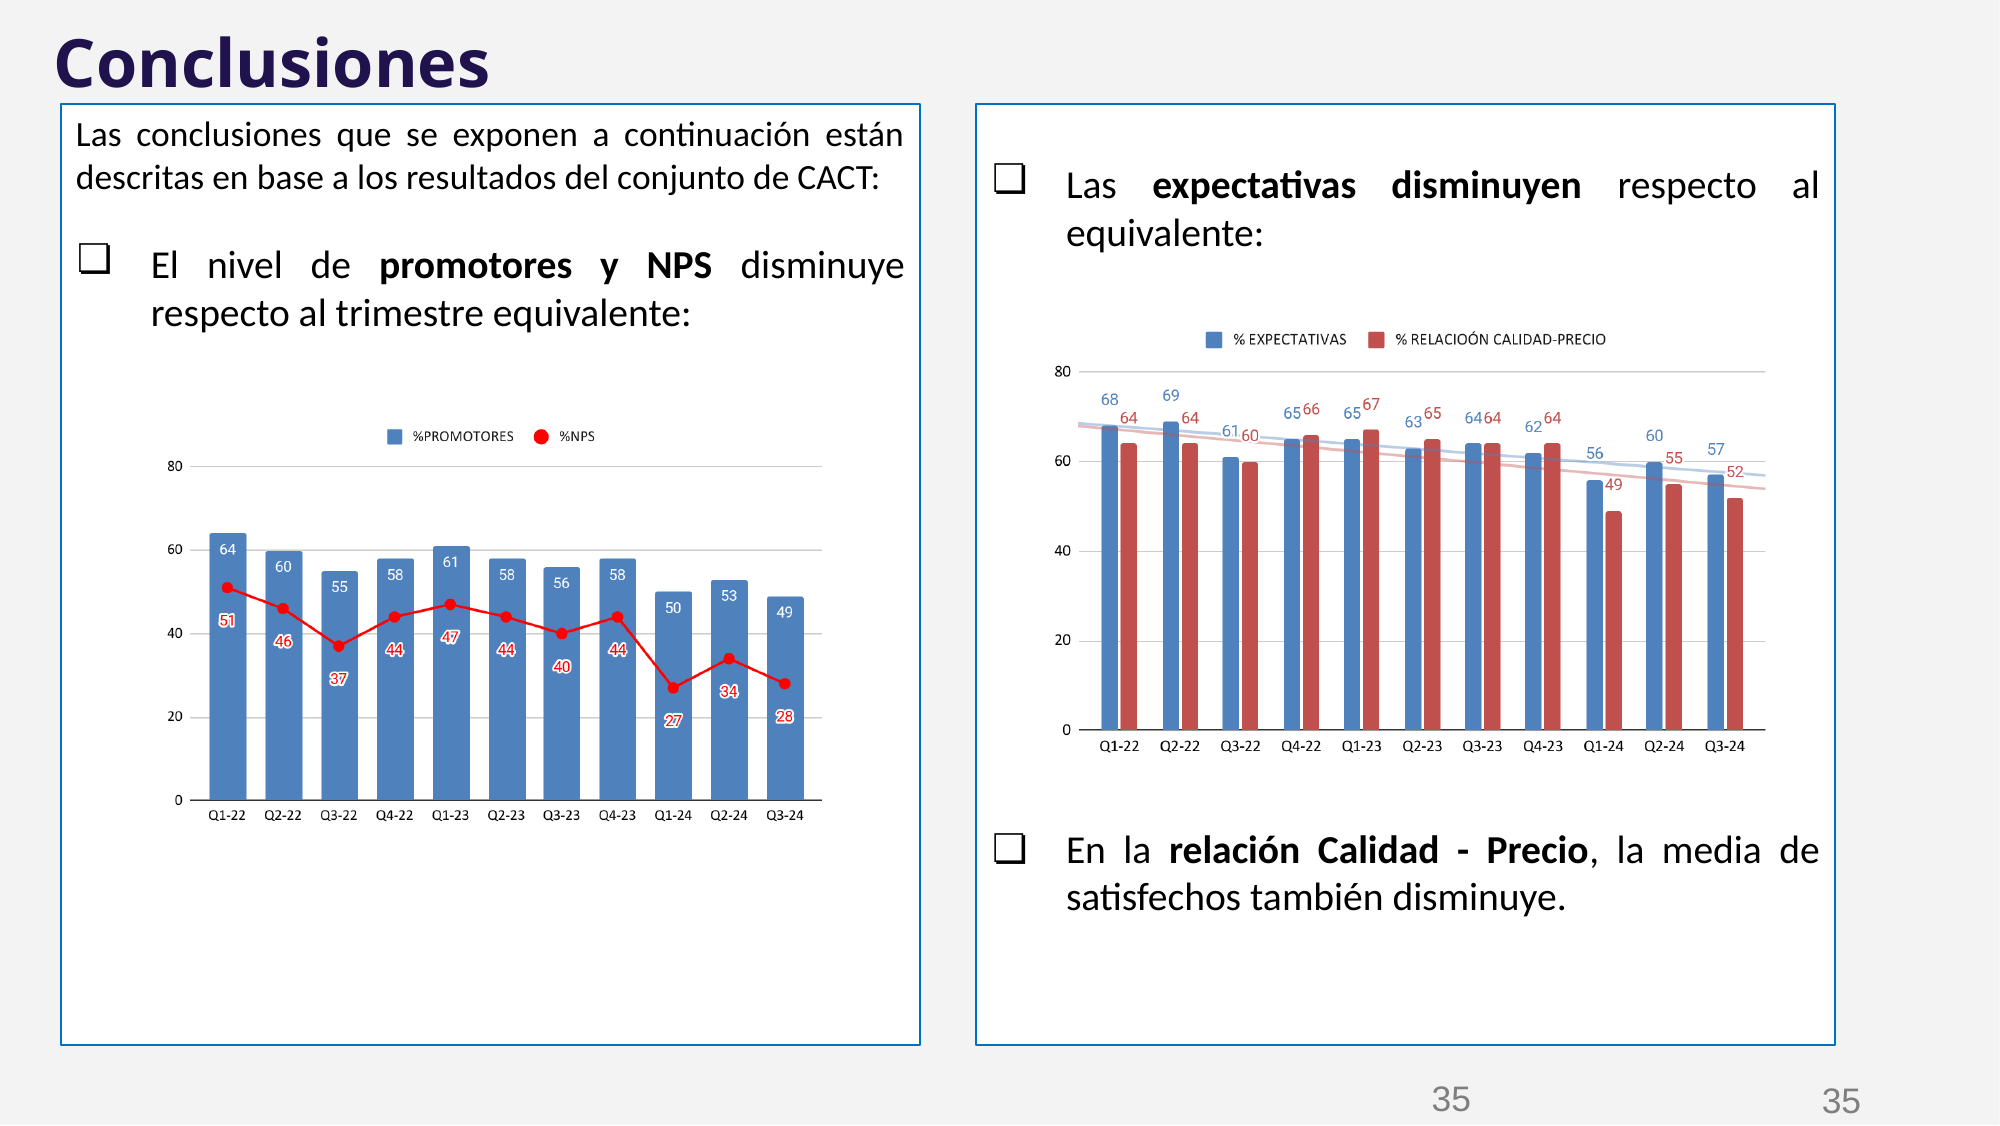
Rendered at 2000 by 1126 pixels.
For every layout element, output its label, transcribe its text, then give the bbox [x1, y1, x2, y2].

text_box Las conclusiones que se exponen a continuación están descritas en base a los resultados del conjunto de CACT: El nivel de promotores y NPS disminuye respecto al trimestre equivalente: [60, 103, 920, 1046]
text_box Conclusiones [53, 0, 1946, 124]
text_box <number> [1413, 1067, 1881, 1126]
text_box Las expectativas disminuyen respecto al equivalente: En la relación Calidad - Precio, la media de satisfechos también disminuye. [976, 103, 1836, 1046]
picture [1022, 308, 1789, 778]
picture [137, 407, 844, 845]
